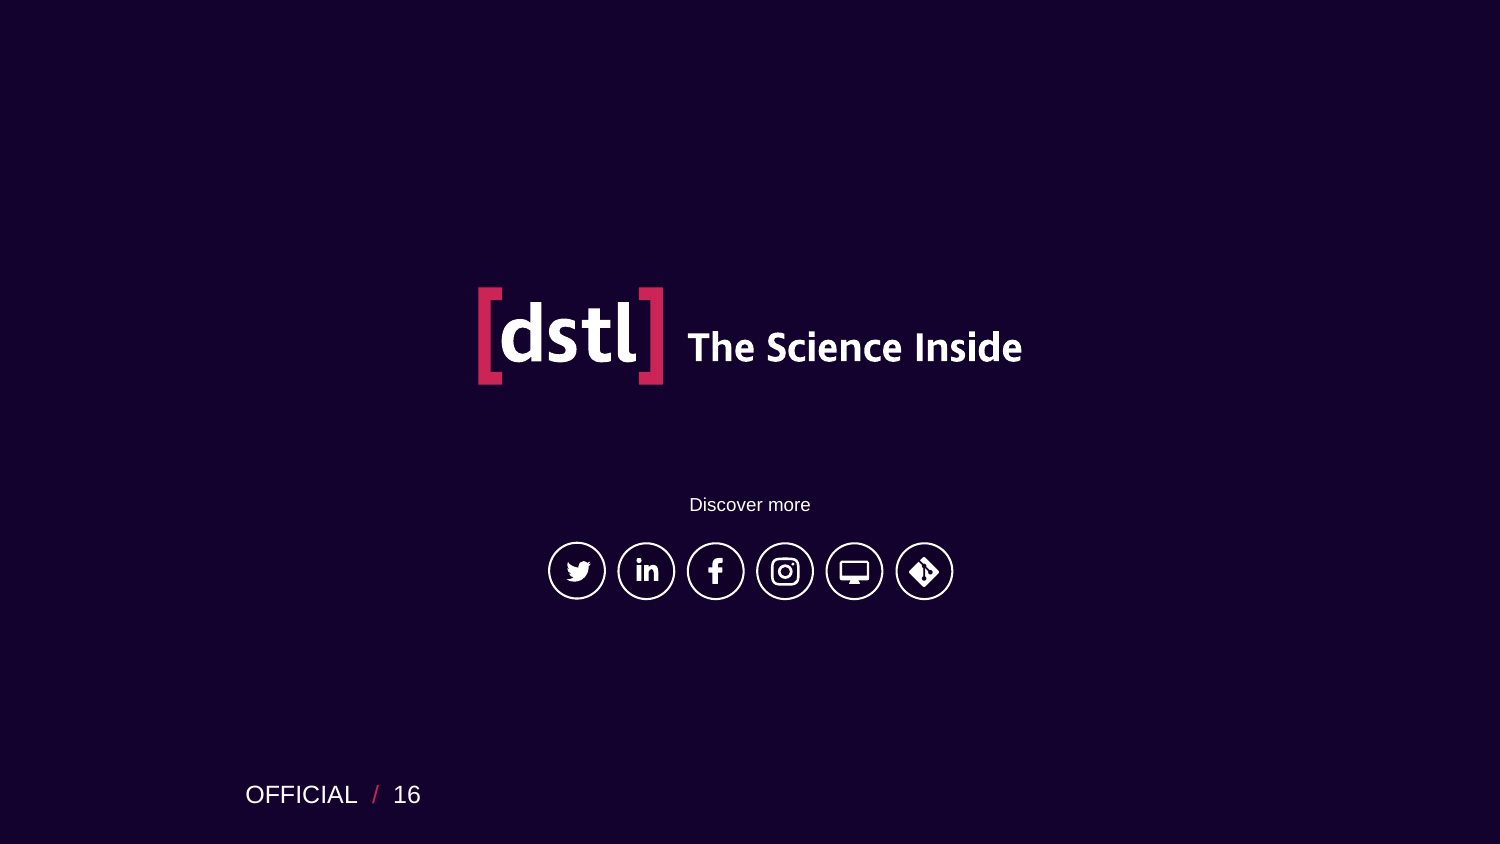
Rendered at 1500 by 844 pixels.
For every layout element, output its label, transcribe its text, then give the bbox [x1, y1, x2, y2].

text_box OFFICIAL / 16 [230, 771, 1457, 816]
